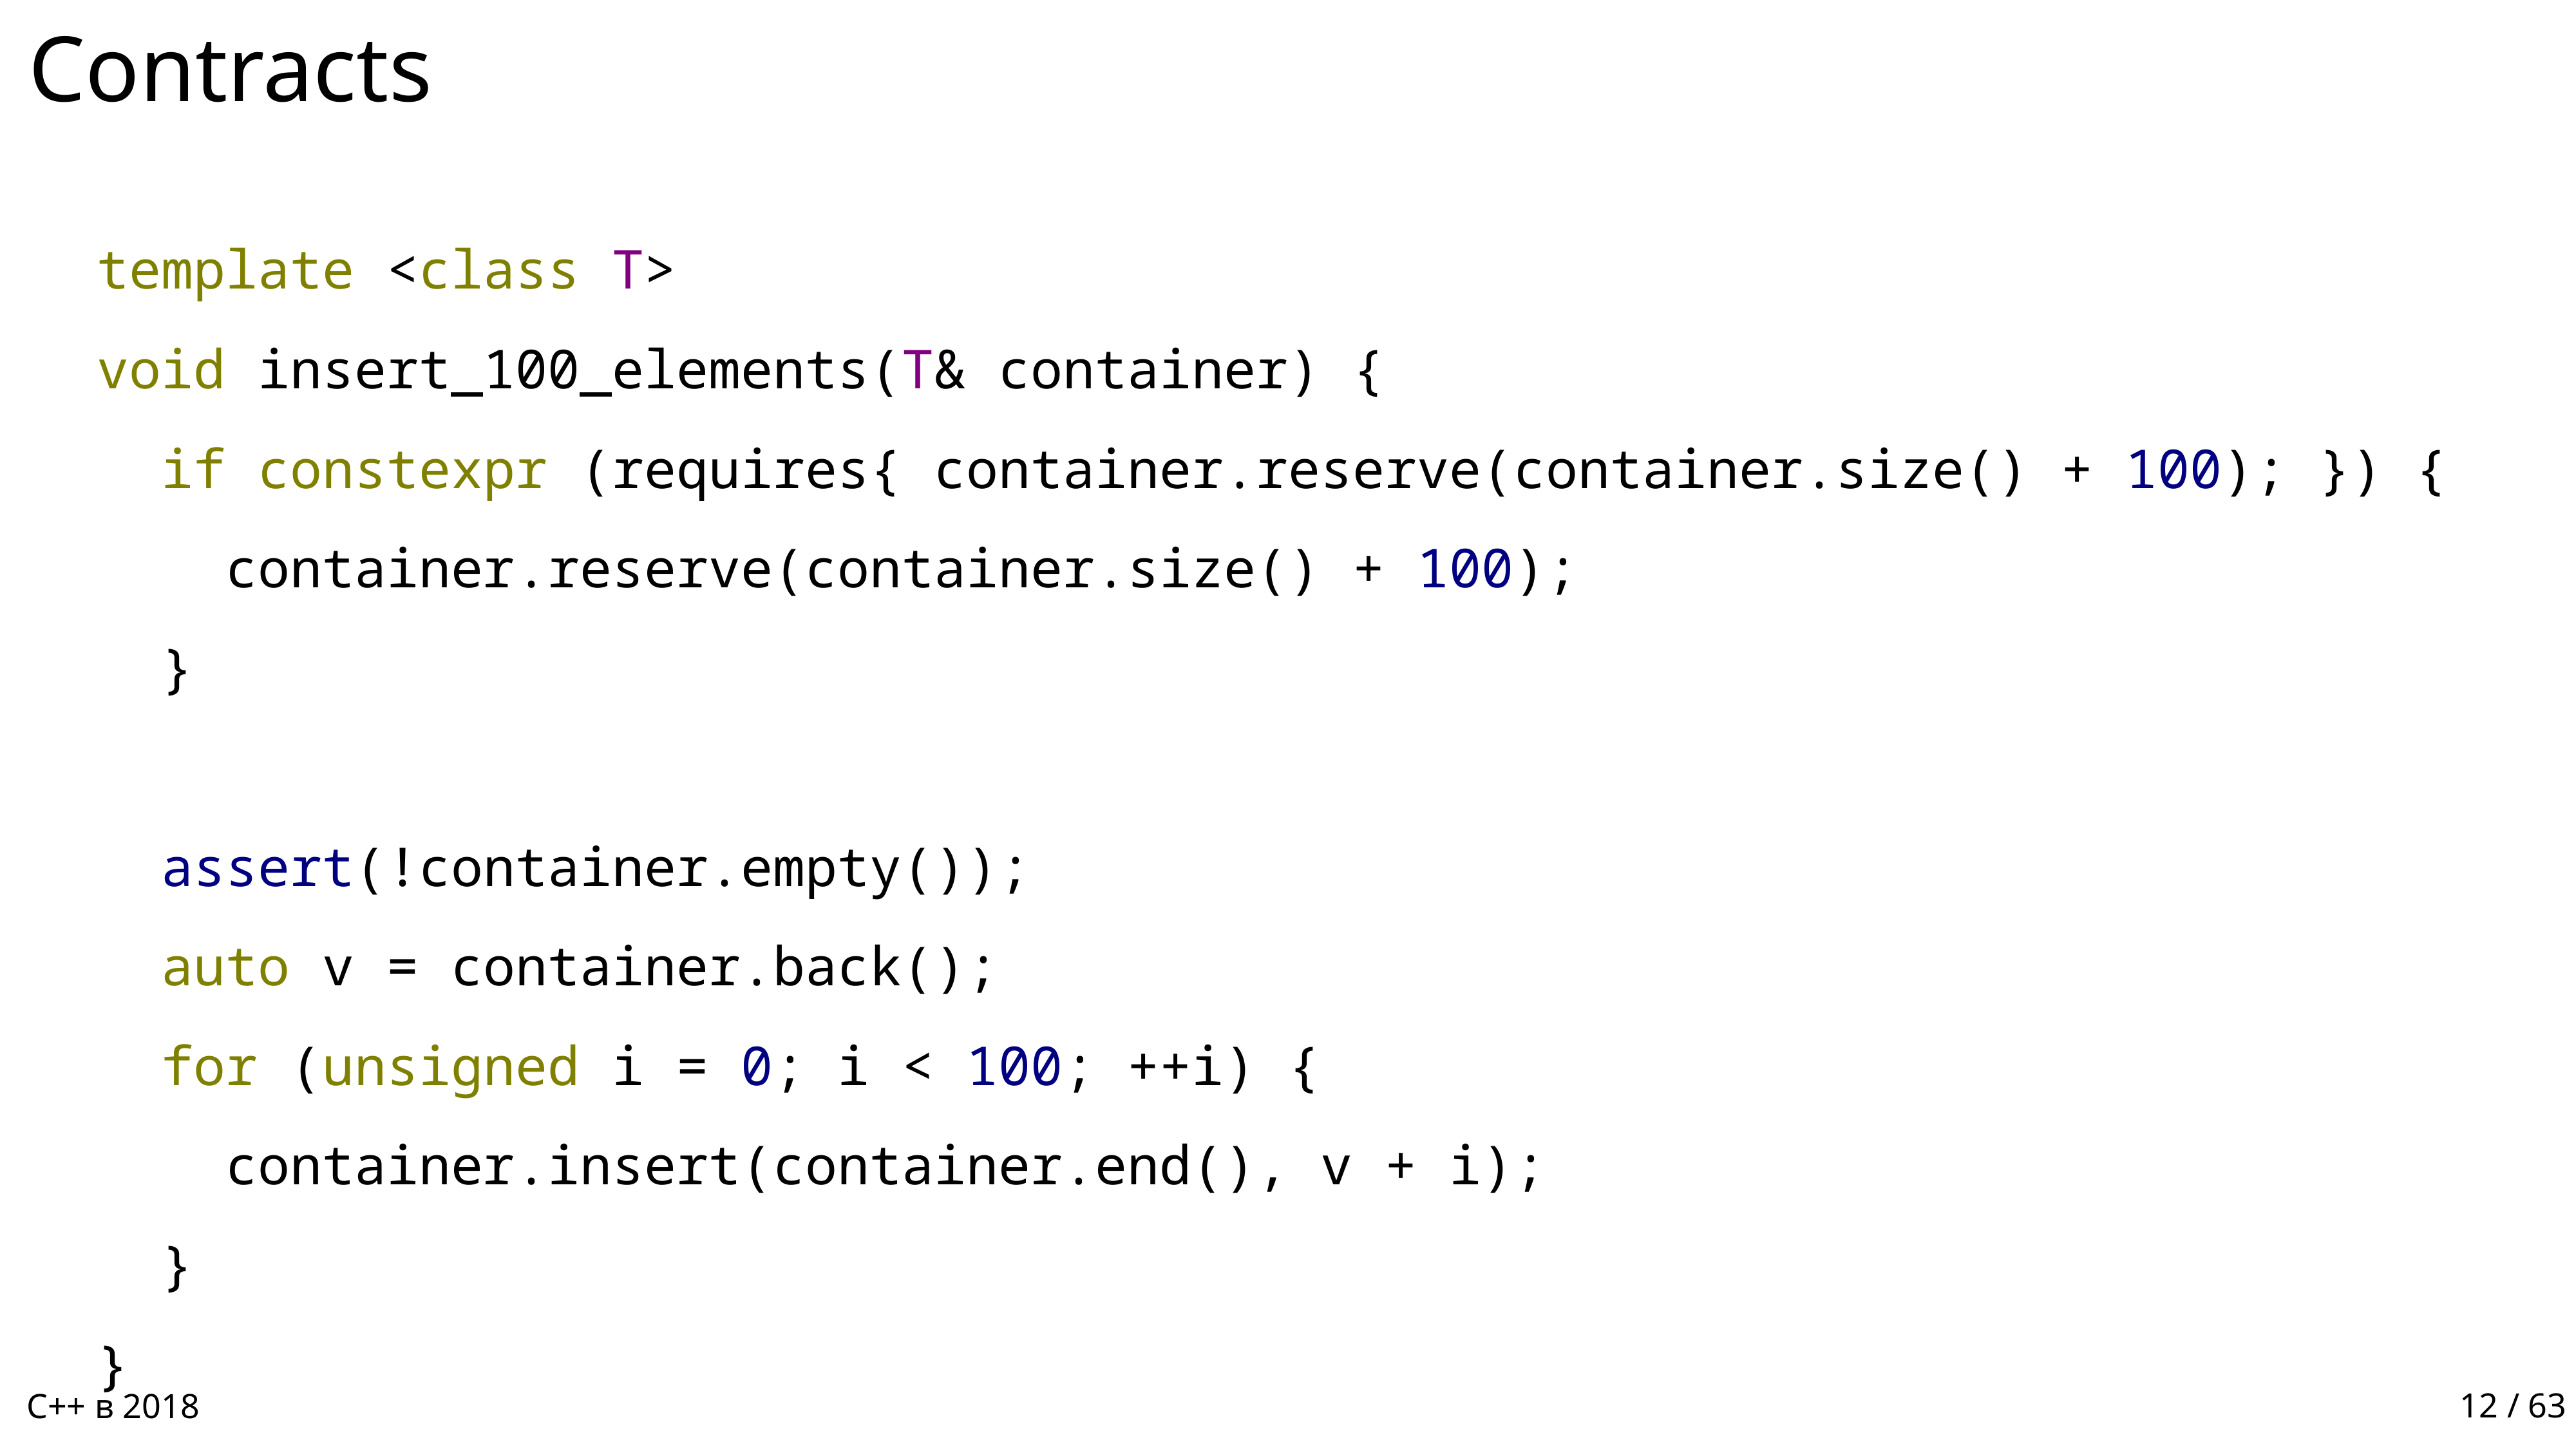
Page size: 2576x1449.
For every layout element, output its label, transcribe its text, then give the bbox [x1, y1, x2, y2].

list template <class T> void insert_100_elements(T& container) { if constexpr (requires{ container.reserve(container.size() + 100); }) { container.reserve(container.size() + 100); } assert(!container.empty()); auto v = container.back(); for (unsigned i = 0; i < 100; ++i) { container.insert(container.end(), v + i); } } [87, 214, 2551, 1382]
list C++ в 2018 [17, 1376, 1114, 1431]
title Contracts [19, 19, 2551, 155]
list <number> / 63 [1479, 1376, 2576, 1431]
